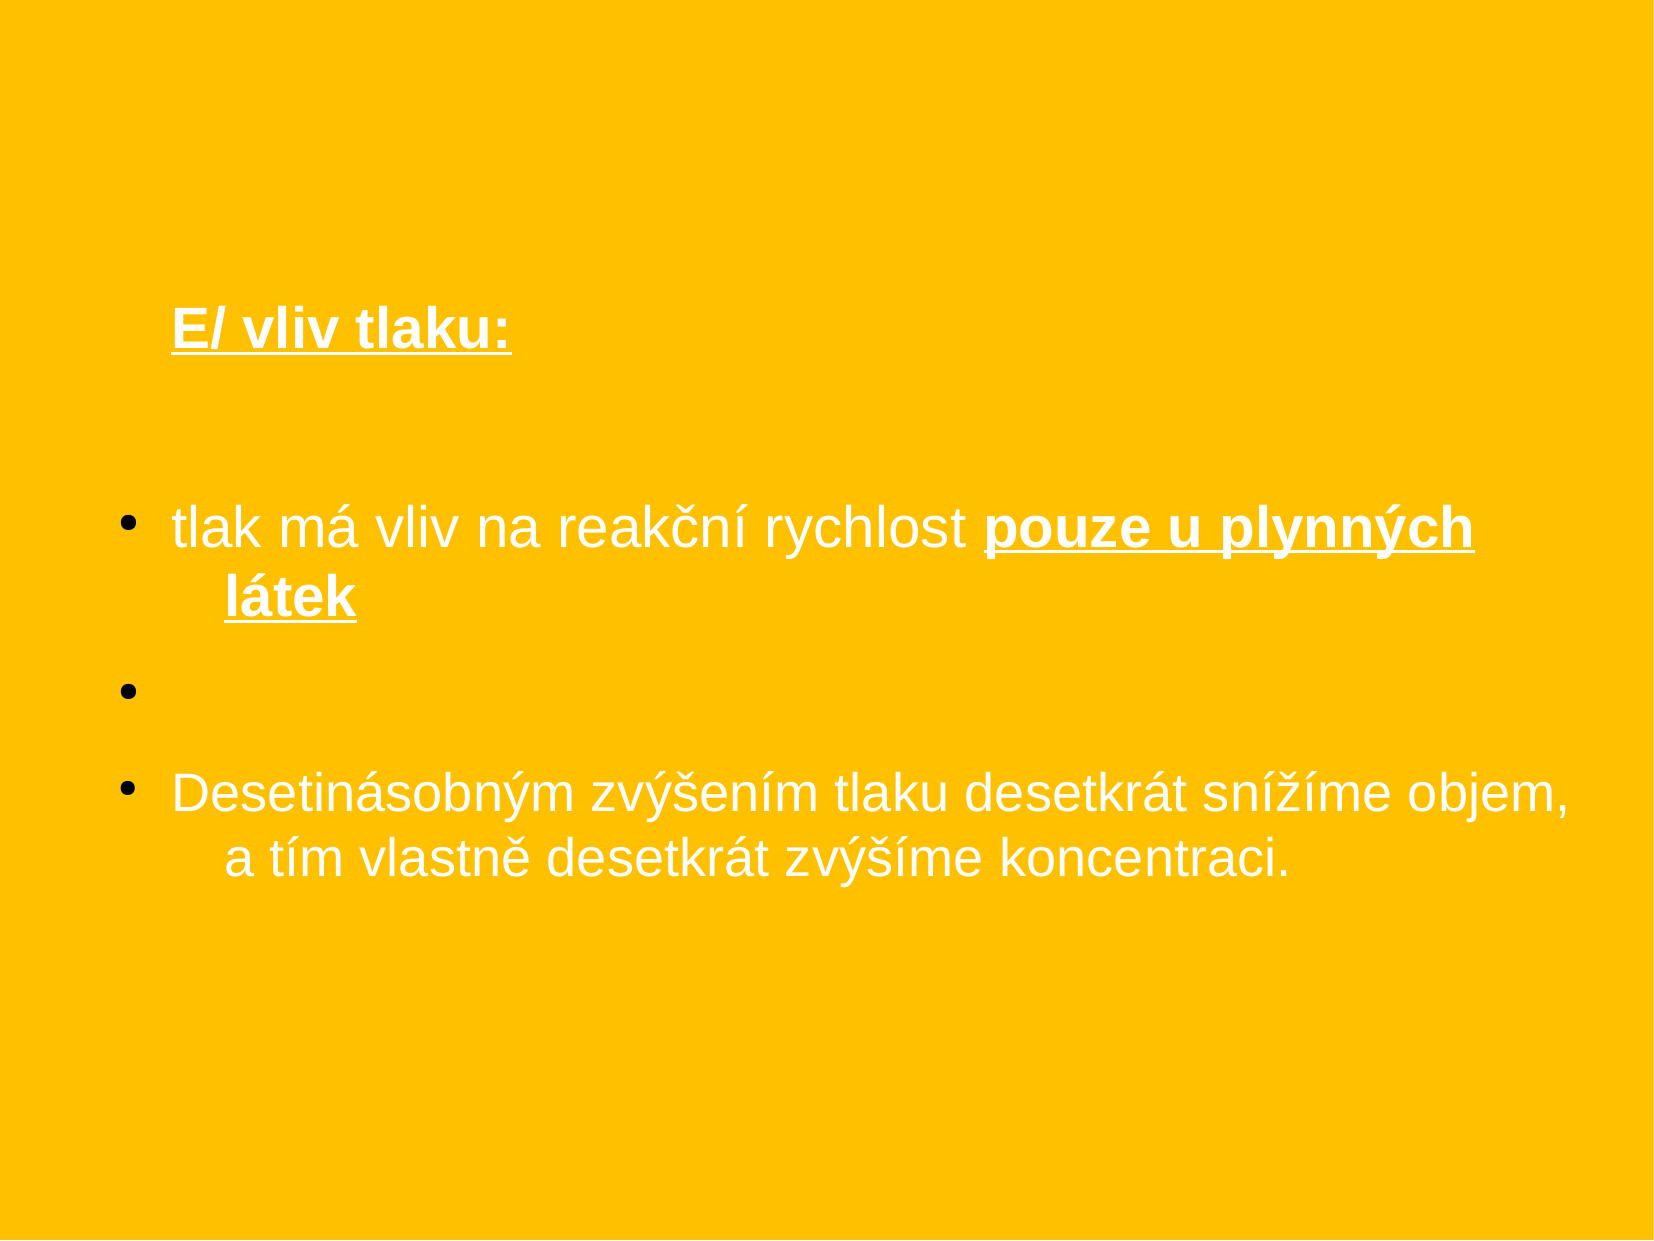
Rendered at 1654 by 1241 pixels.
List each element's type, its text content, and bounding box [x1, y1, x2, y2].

list E/ vliv tlaku: tlak má vliv na reakční rychlost pouze u plynných látek Desetinásobným zvýšením tlaku desetkrát snížíme objem, a tím vlastně desetkrát zvýšíme koncentraci. [82, 290, 1595, 916]
